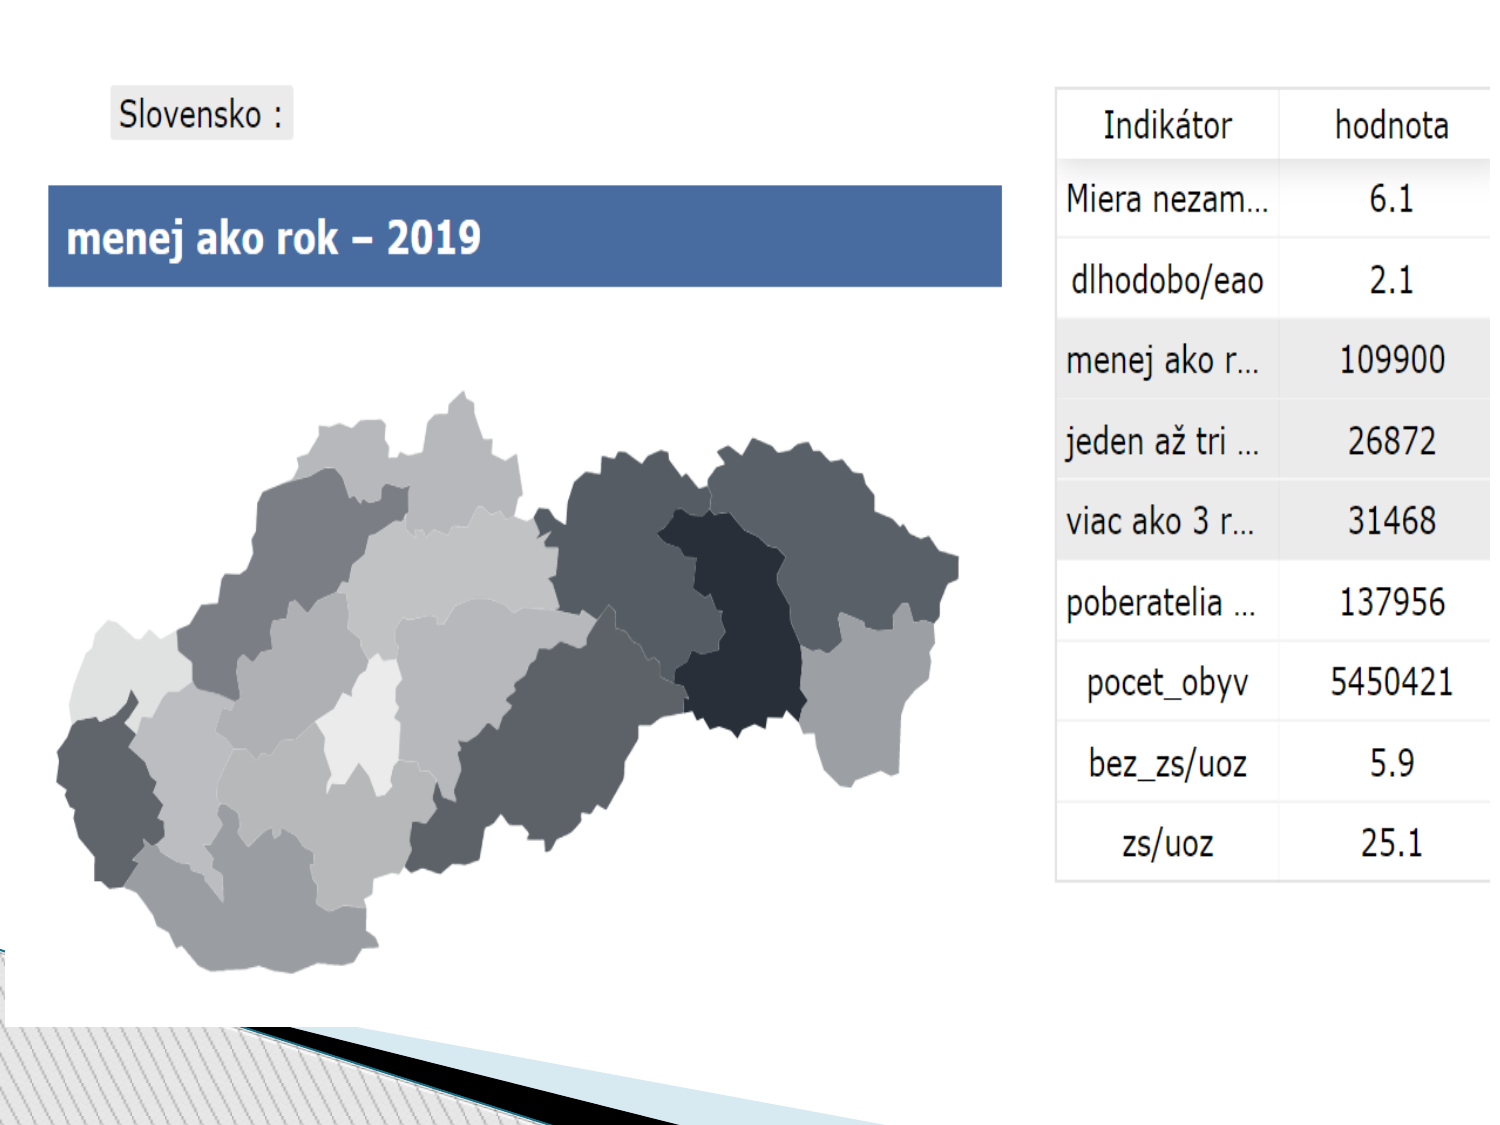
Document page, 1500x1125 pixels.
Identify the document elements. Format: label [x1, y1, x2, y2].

picture [5, 37, 1490, 1027]
